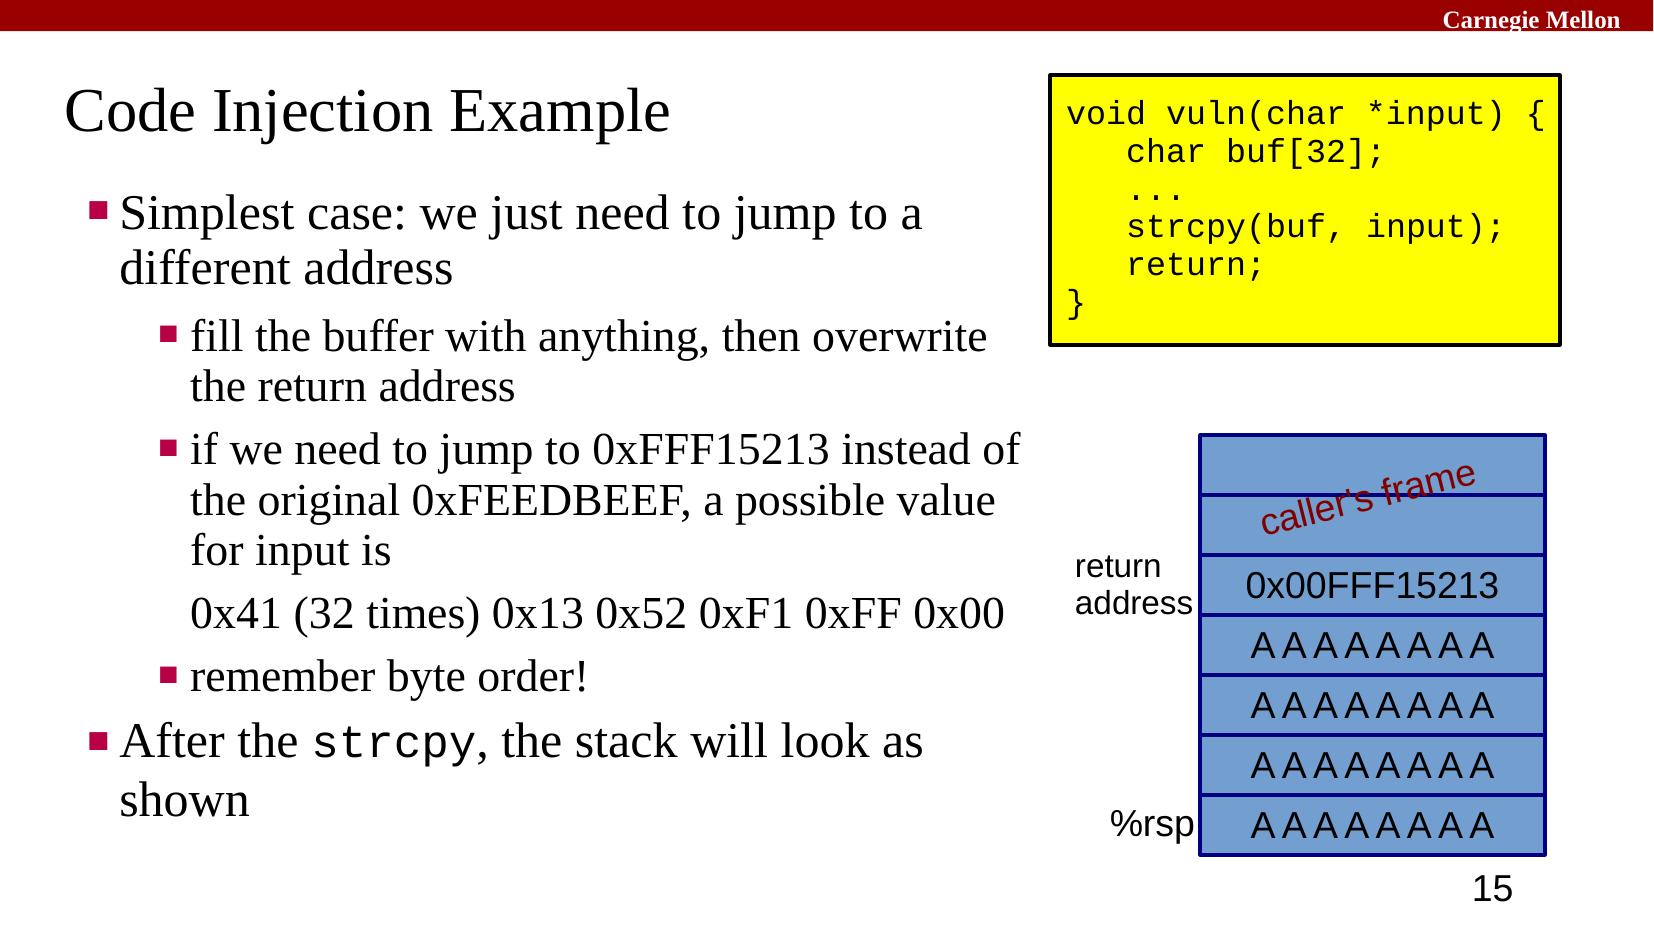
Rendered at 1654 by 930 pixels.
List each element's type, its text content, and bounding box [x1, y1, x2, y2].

text_box [1254, 435, 1546, 556]
text_box A A A A A A A A [1210, 796, 1546, 856]
text_box void vuln(char *input) { char buf[32]; ... strcpy(buf, input); return; } [1050, 75, 1561, 345]
text_box A A A A A A A A [1200, 676, 1546, 736]
text_box [1200, 435, 1495, 556]
text_box 0x00FFF15213 [1211, 556, 1546, 616]
text_box A A A A A A A A [1200, 616, 1546, 676]
title Code Injection Example [64, 58, 1040, 163]
list Simplest case: we just need to jump to a different address fill the buffer with anything, then overwrite the return address if we need to jump to 0xFFF15213 instead of the original 0xFEEDBEEF, a possible value for input is 0x41 (32 times) 0x13 0x52 0xF1 0xFF 0x00 remember byte order! After the strcpy, the stack will look as shown [71, 184, 1047, 859]
text_box A A A A A A A A [1200, 736, 1546, 796]
text_box caller's frame [1239, 434, 1516, 556]
text_box return address [1060, 540, 1211, 631]
text_box %rsp [1095, 795, 1210, 856]
